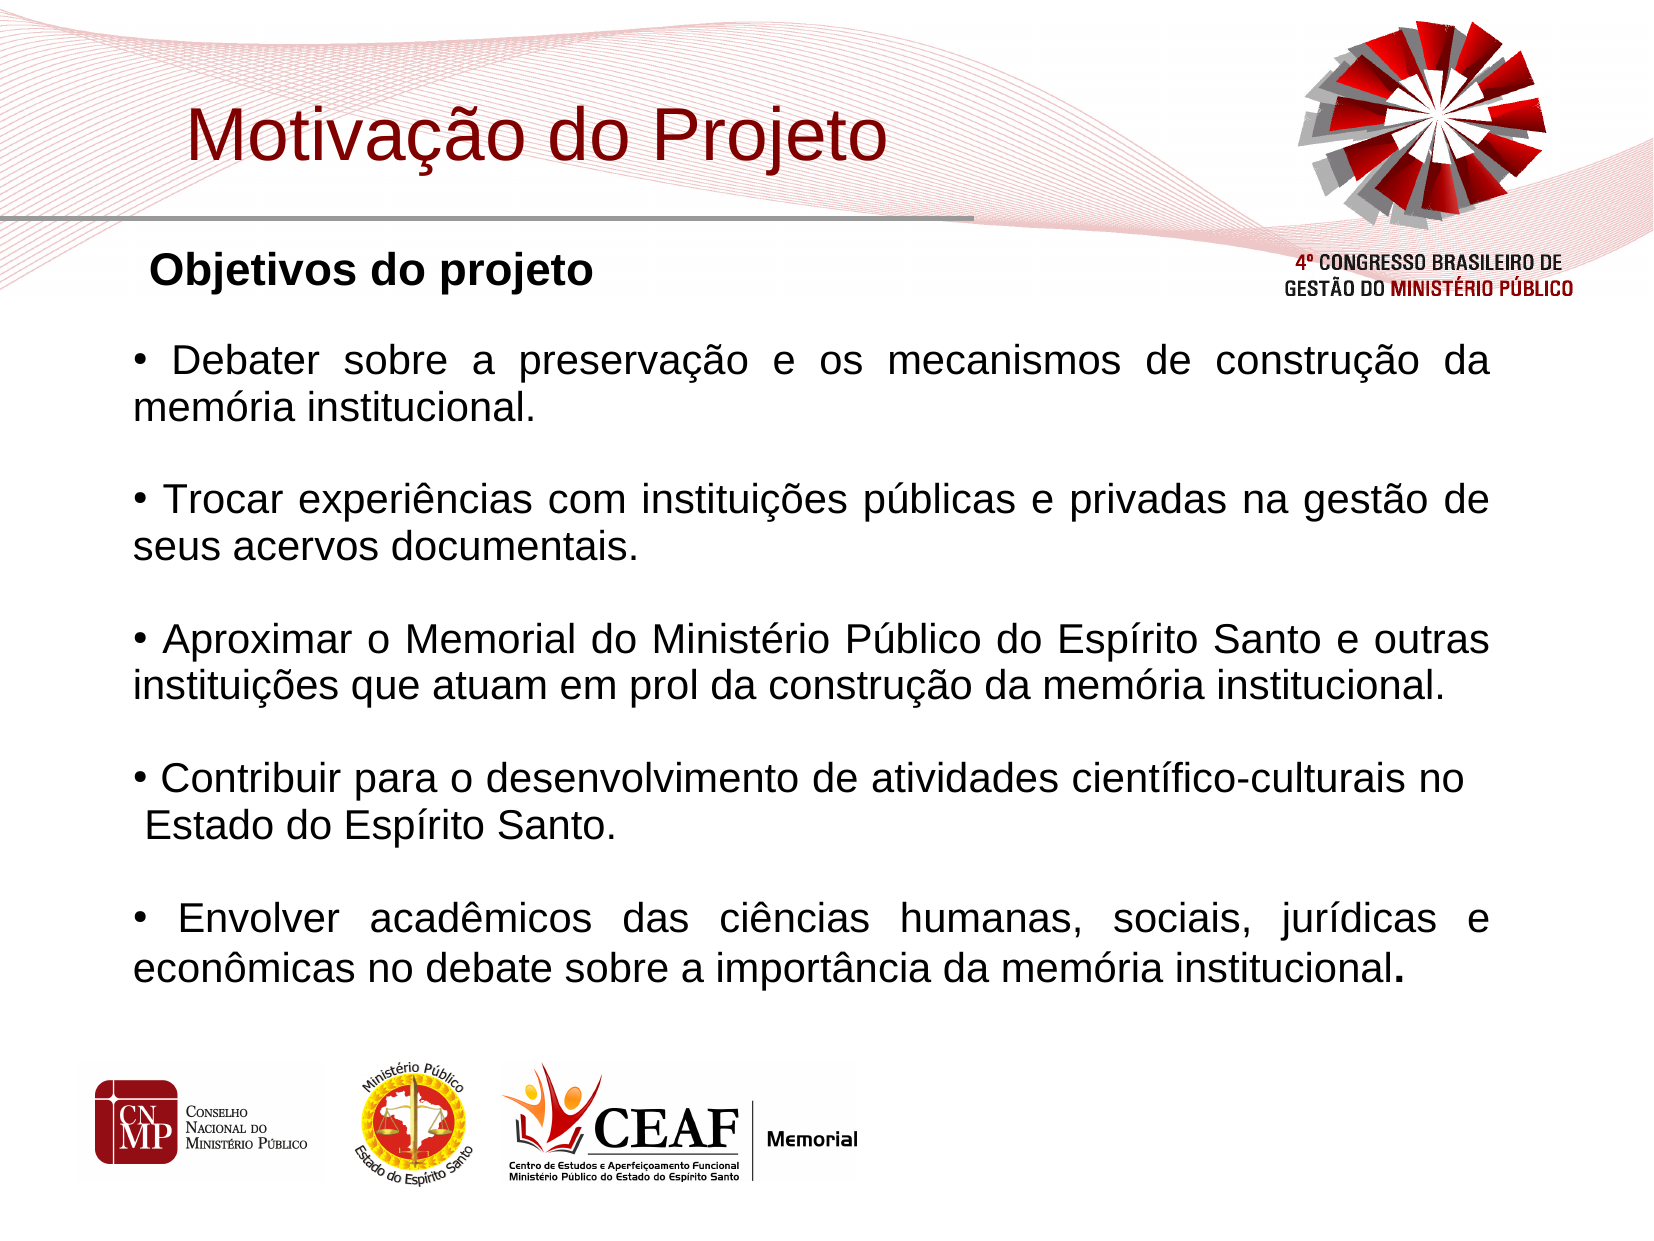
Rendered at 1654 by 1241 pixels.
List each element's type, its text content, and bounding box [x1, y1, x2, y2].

text_box Motivação do Projeto [47, 77, 1052, 186]
picture [77, 1062, 325, 1182]
picture [501, 1062, 857, 1182]
picture [0, 9, 1654, 296]
picture [354, 1062, 473, 1188]
text_box Objetivos do projeto Debater sobre a preservação e os mecanismos de construção da memória institucional. Trocar experiências com instituições públicas e privadas na gestão de seus acervos documentais. Aproximar o Memorial do Ministério Público do Espírito Santo e outras instituições que atuam em prol da construção da memória institucional. Contribuir para o desenvolvimento de atividades científico-culturais no Estado do Espírito Santo. Envolver acadêmicos das ciências humanas, sociais, jurídicas e econômicas no debate sobre a importância da memória institucional. [118, 236, 1506, 1058]
